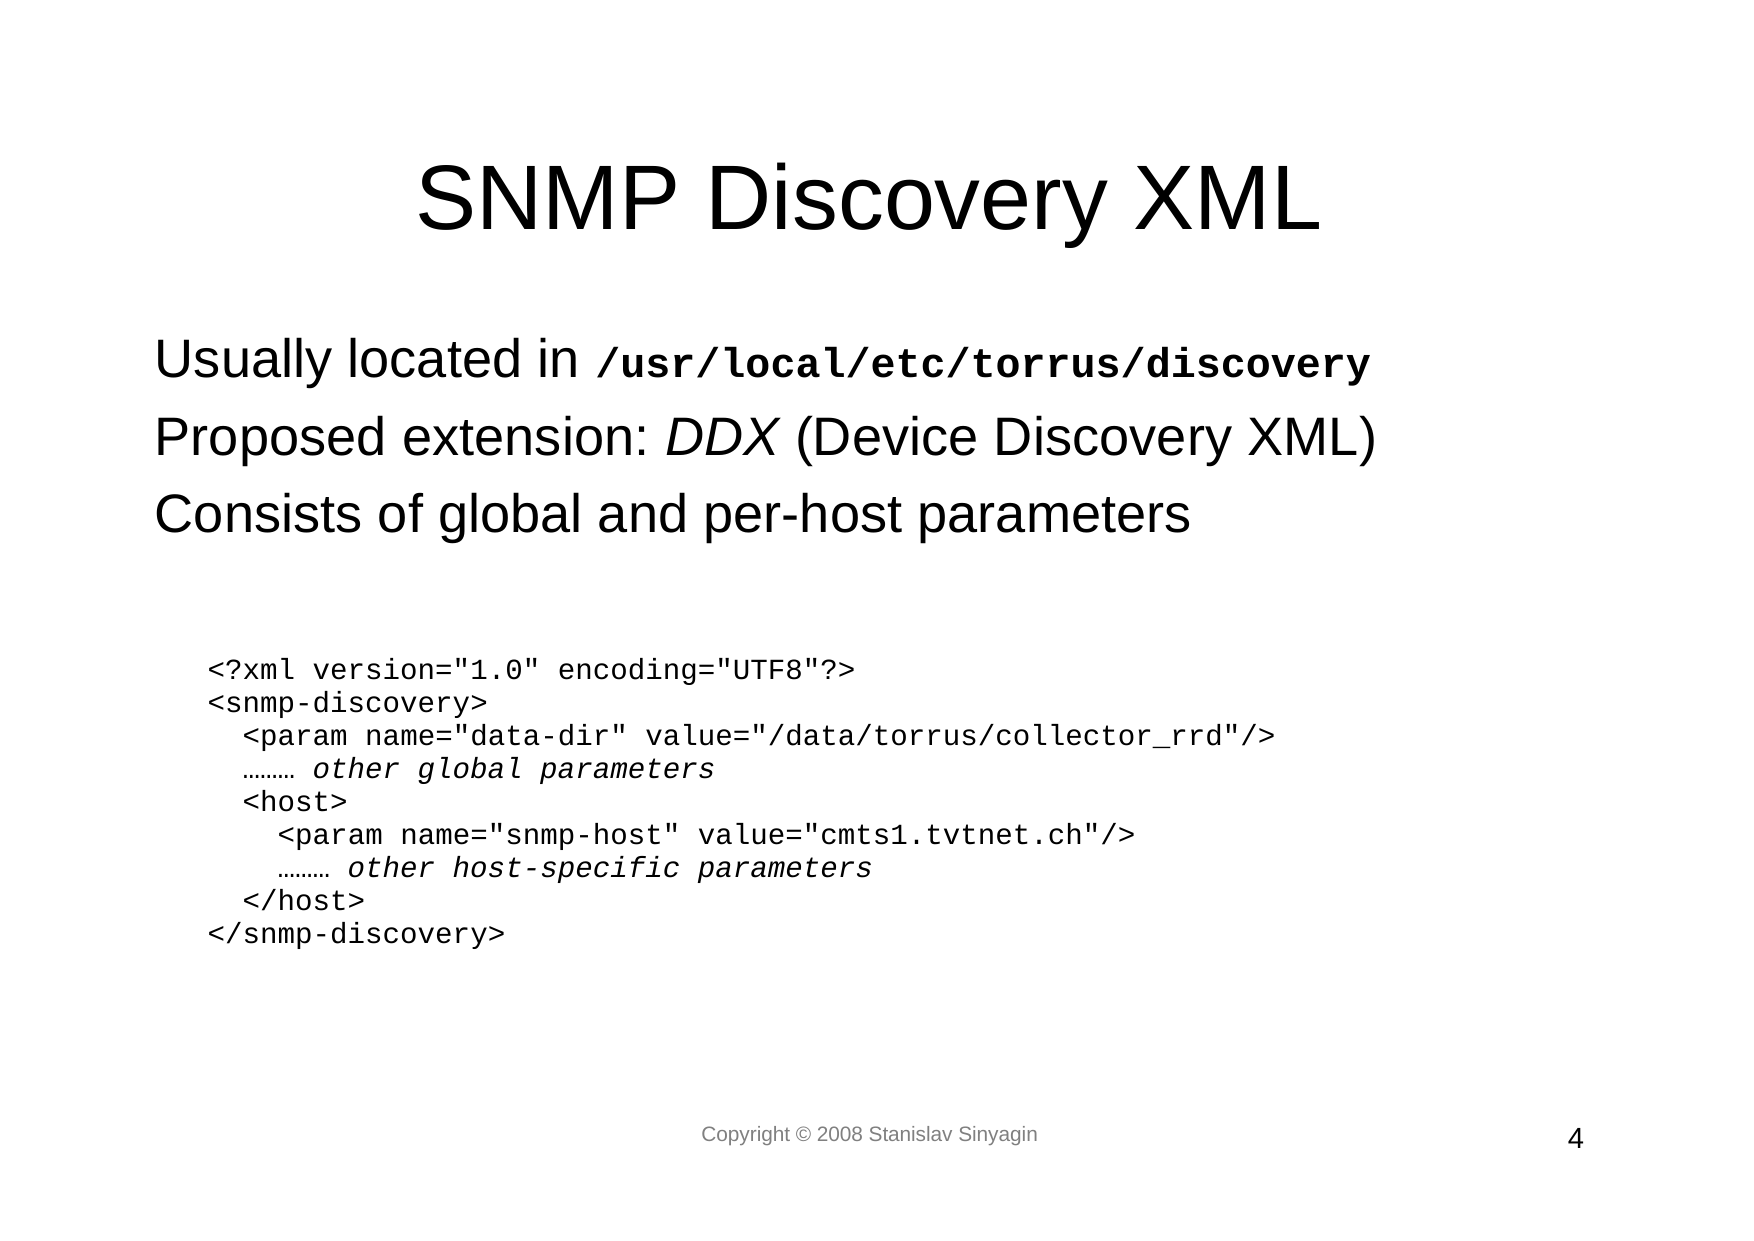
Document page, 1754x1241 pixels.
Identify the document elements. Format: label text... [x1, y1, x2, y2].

text_box <?xml version="1.0" encoding="UTF8"?> <snmp-discovery> <param name="data-dir" value="/data/torrus/collector_rrd"/> ……… other global parameters <host> <param name="snmp-host" value="cmts1.tvtnet.ch"/> ……… other host-specific parameters </host> </snmp-discovery> [192, 647, 1544, 960]
title SNMP Discovery XML [140, 96, 1599, 299]
list Usually located in /usr/local/etc/torrus/discovery Proposed extension: DDX (Device Discovery XML) Consists of global and per-host parameters [140, 320, 1599, 1077]
